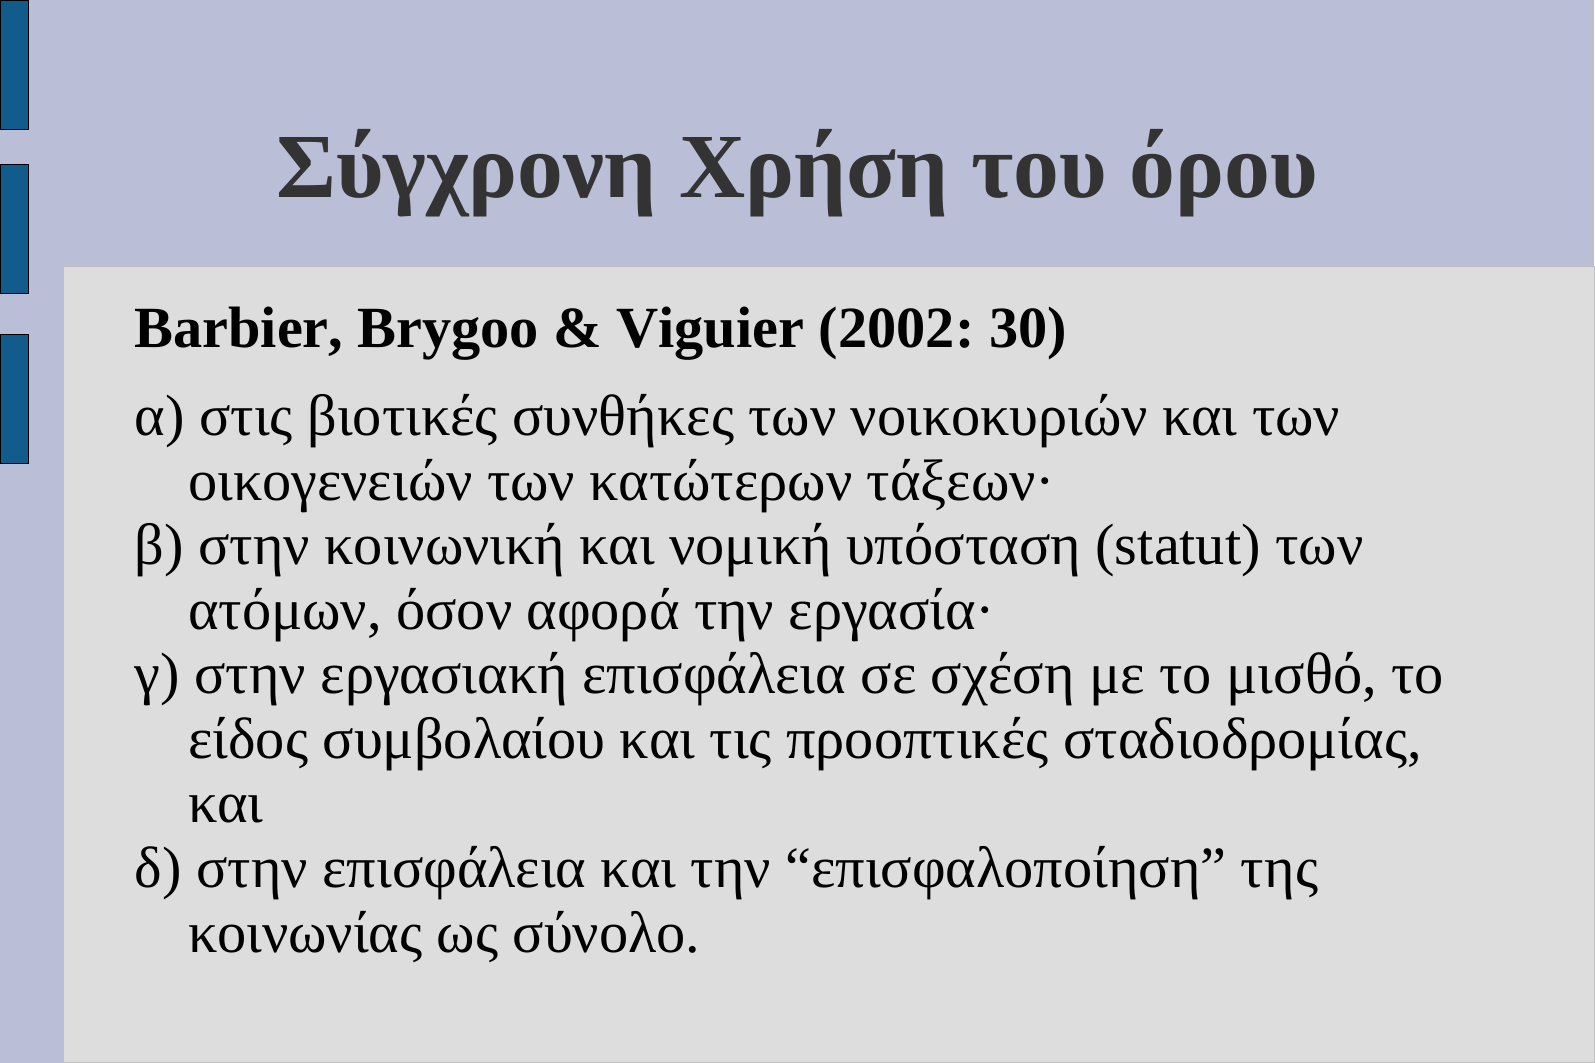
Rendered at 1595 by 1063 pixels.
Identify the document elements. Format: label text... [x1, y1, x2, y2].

title Σύγχρονη Χρήση του όρου [117, 85, 1479, 249]
list Barbier, Brygoo & Viguier (2002: 30) α) στις βιοτικές συνθήκες των νοικοκυριών και των οικογενειών των κατώτερων τάξεων· β) στην κοινωνική και νομική υπόσταση (statut) των ατόμων, όσον αφορά την εργασία· γ) στην εργασιακή επισφάλεια σε σχέση με το μισθό, το είδος συμβολαίου και τις προοπτικές σταδιοδρομίας, και δ) στην επισφάλεια και την “επισφαλοποίηση” της κοινωνίας ως σύνολο. [117, 295, 1479, 1029]
